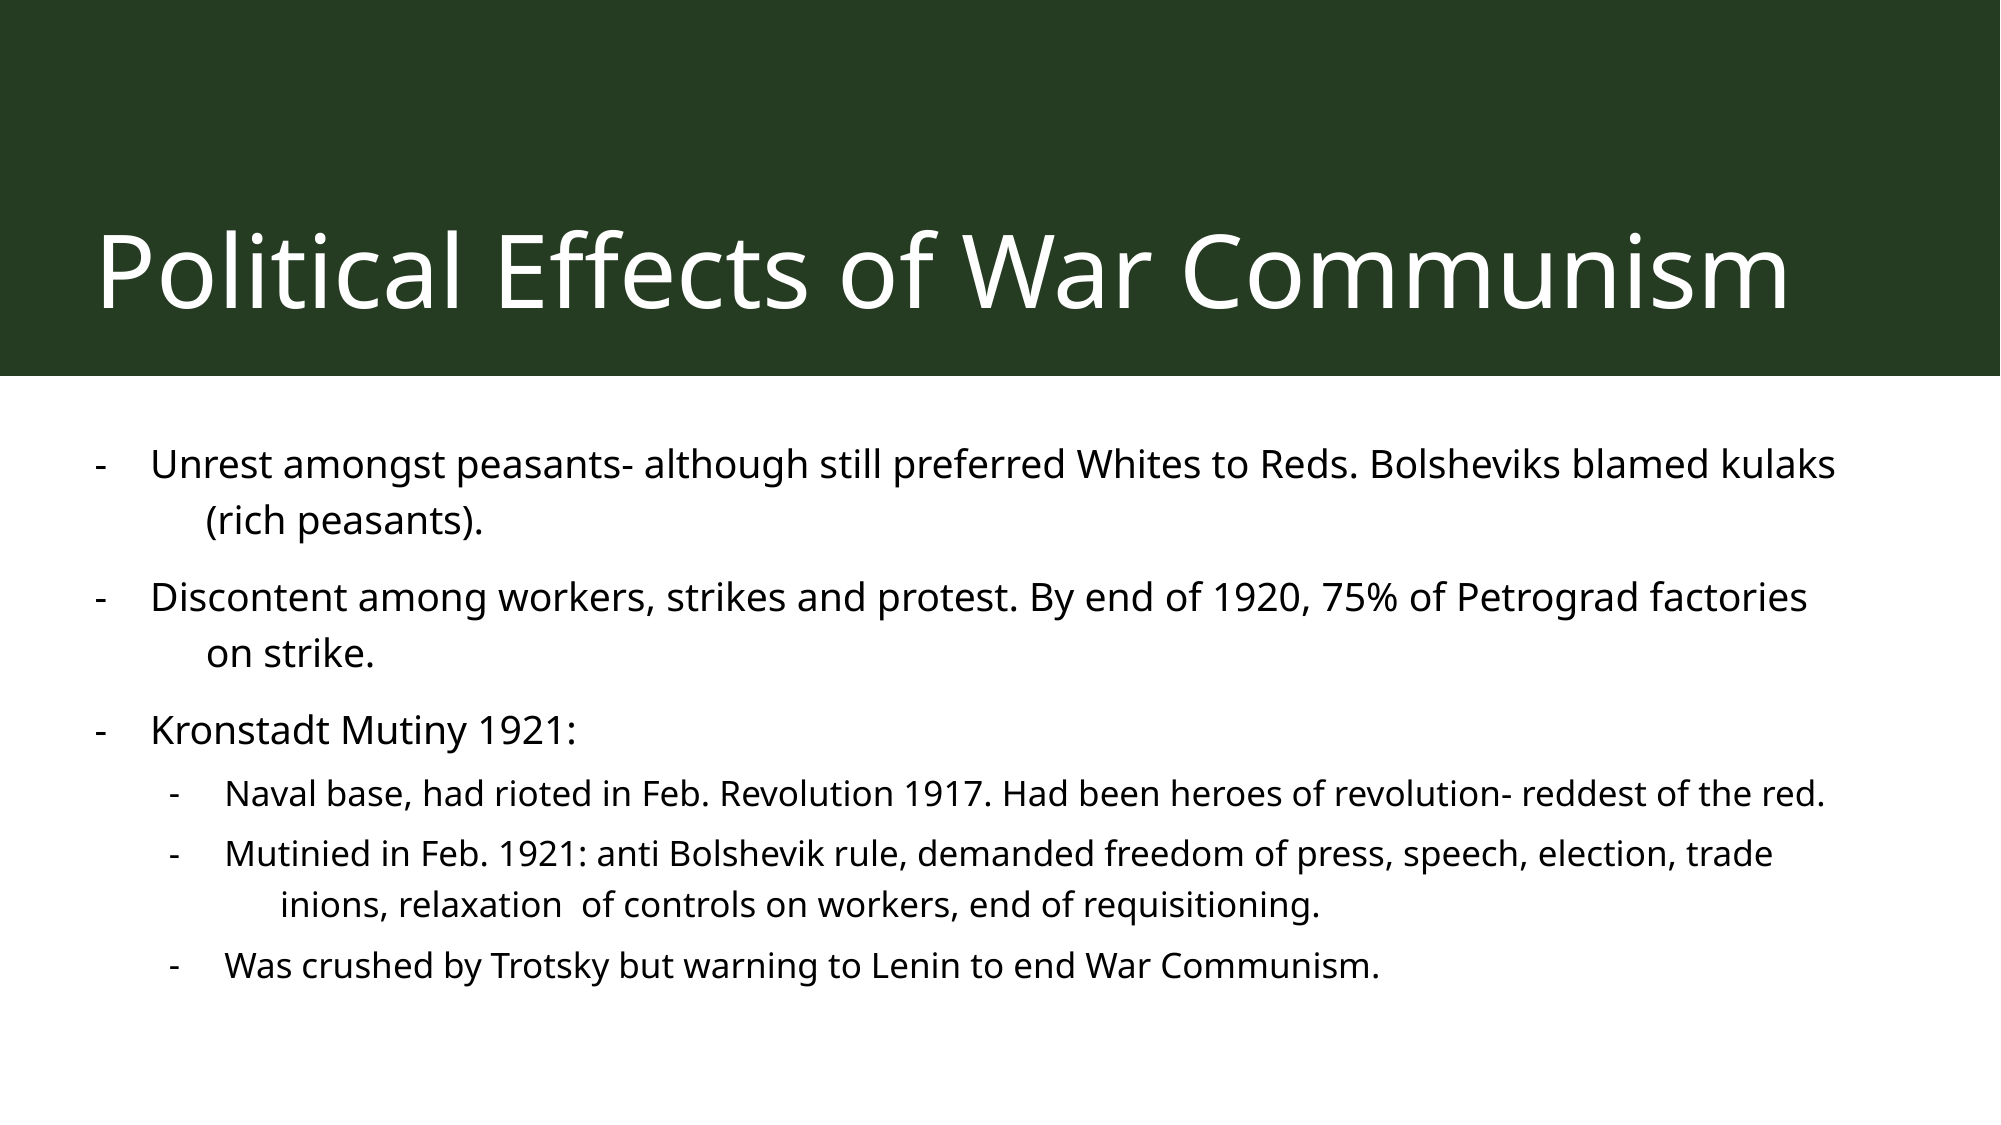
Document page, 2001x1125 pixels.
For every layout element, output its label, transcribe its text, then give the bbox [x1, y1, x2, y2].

title Political Effects of War Communism [79, 59, 1863, 337]
list Unrest amongst peasants- although still preferred Whites to Reds. Bolsheviks blamed kulaks (rich peasants). Discontent among workers, strikes and protest. By end of 1920, 75% of Petrograd factories on strike. Kronstadt Mutiny 1921: Naval base, had rioted in Feb. Revolution 1917. Had been heroes of revolution- reddest of the red. Mutinied in Feb. 1921: anti Bolshevik rule, demanded freedom of press, speech, election, trade inions, relaxation of controls on workers, end of requisitioning. Was crushed by Trotsky but warning to Lenin to end War Communism. [79, 422, 1863, 1014]
